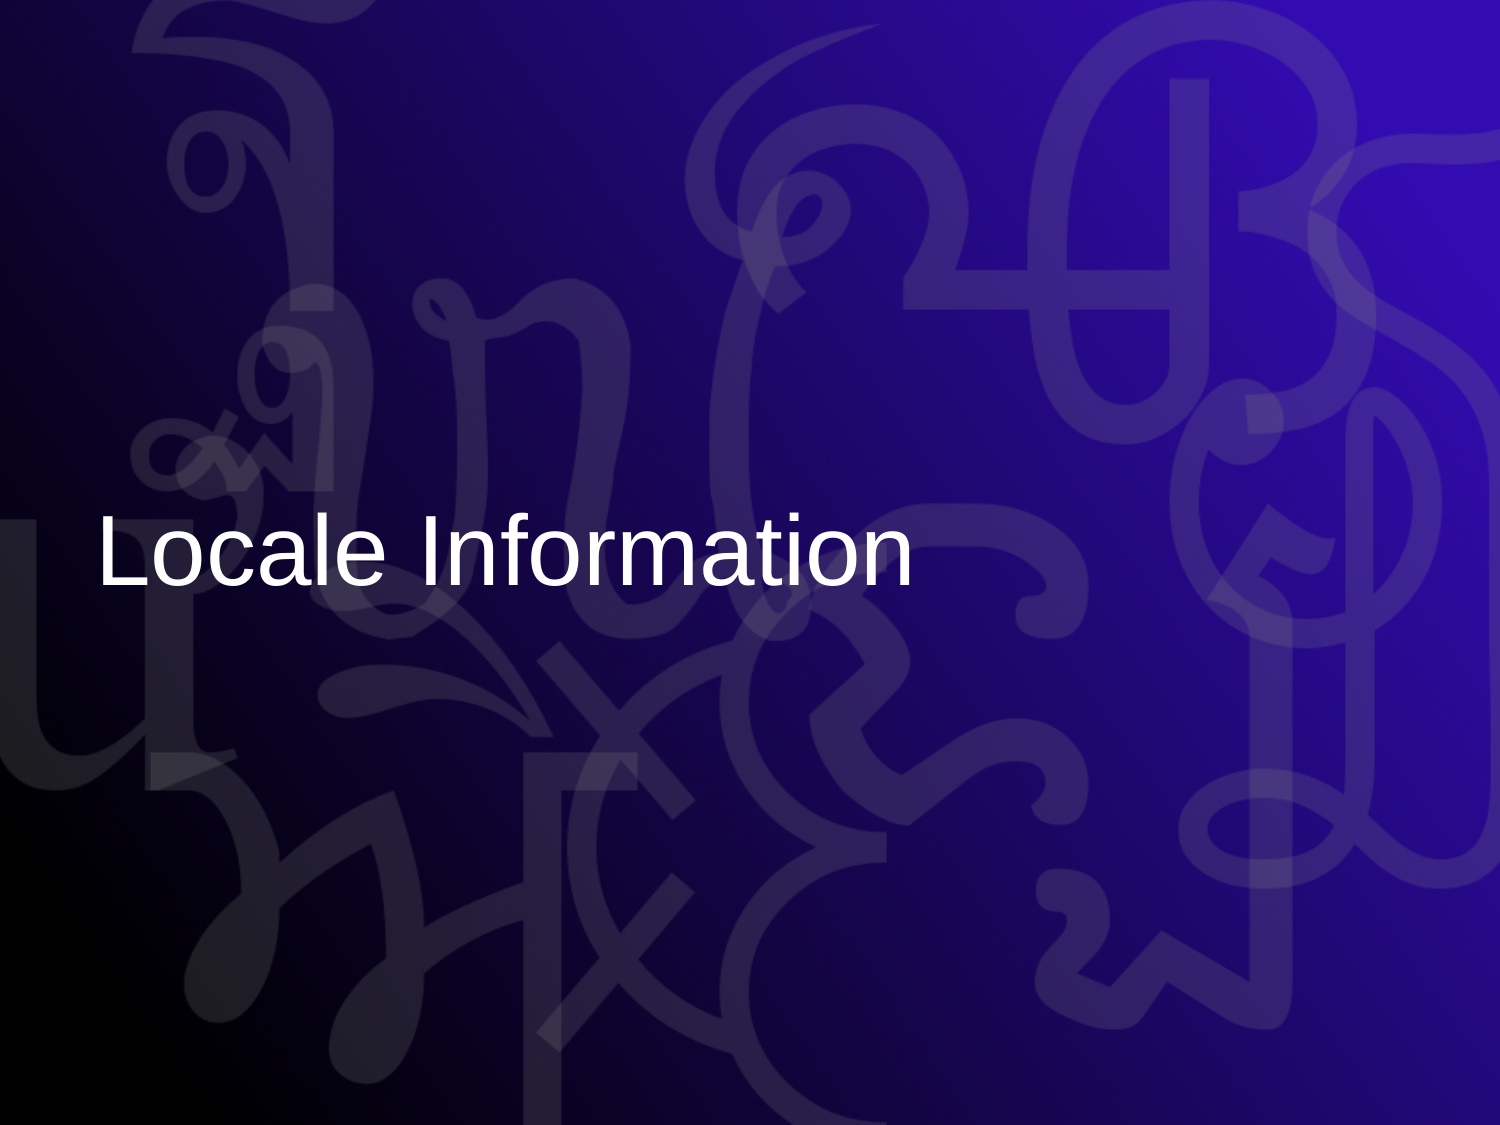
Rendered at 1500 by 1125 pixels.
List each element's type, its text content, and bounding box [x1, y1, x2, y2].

title Locale Information [80, 98, 1125, 994]
picture [0, 0, 1500, 1125]
